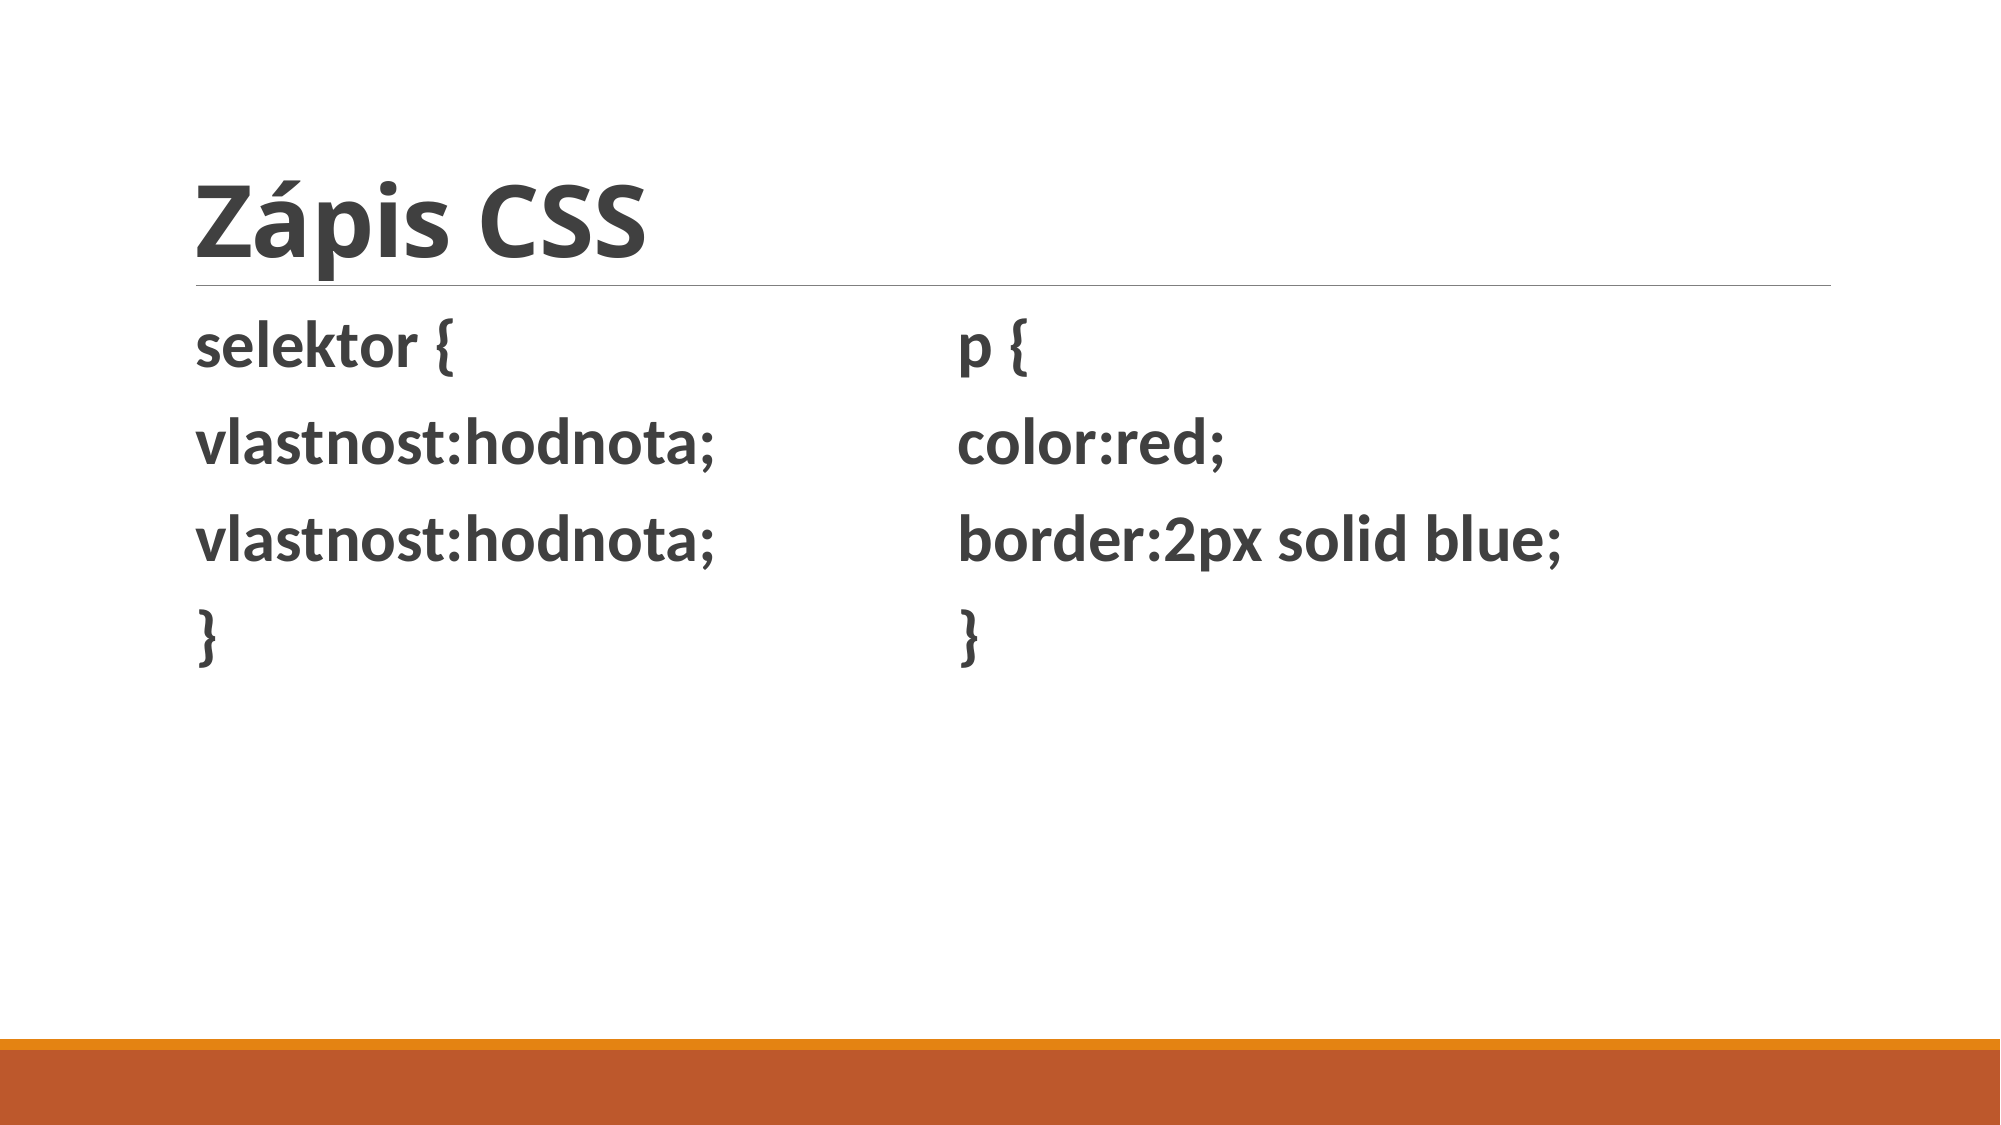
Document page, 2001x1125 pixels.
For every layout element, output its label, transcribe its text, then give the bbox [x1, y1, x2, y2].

list selektor { vlastnost:hodnota; vlastnost:hodnota; } [180, 302, 769, 963]
title Zápis CSS [180, 47, 1831, 286]
text_box p { color:red; border:2px solid blue; } [942, 302, 1611, 963]
